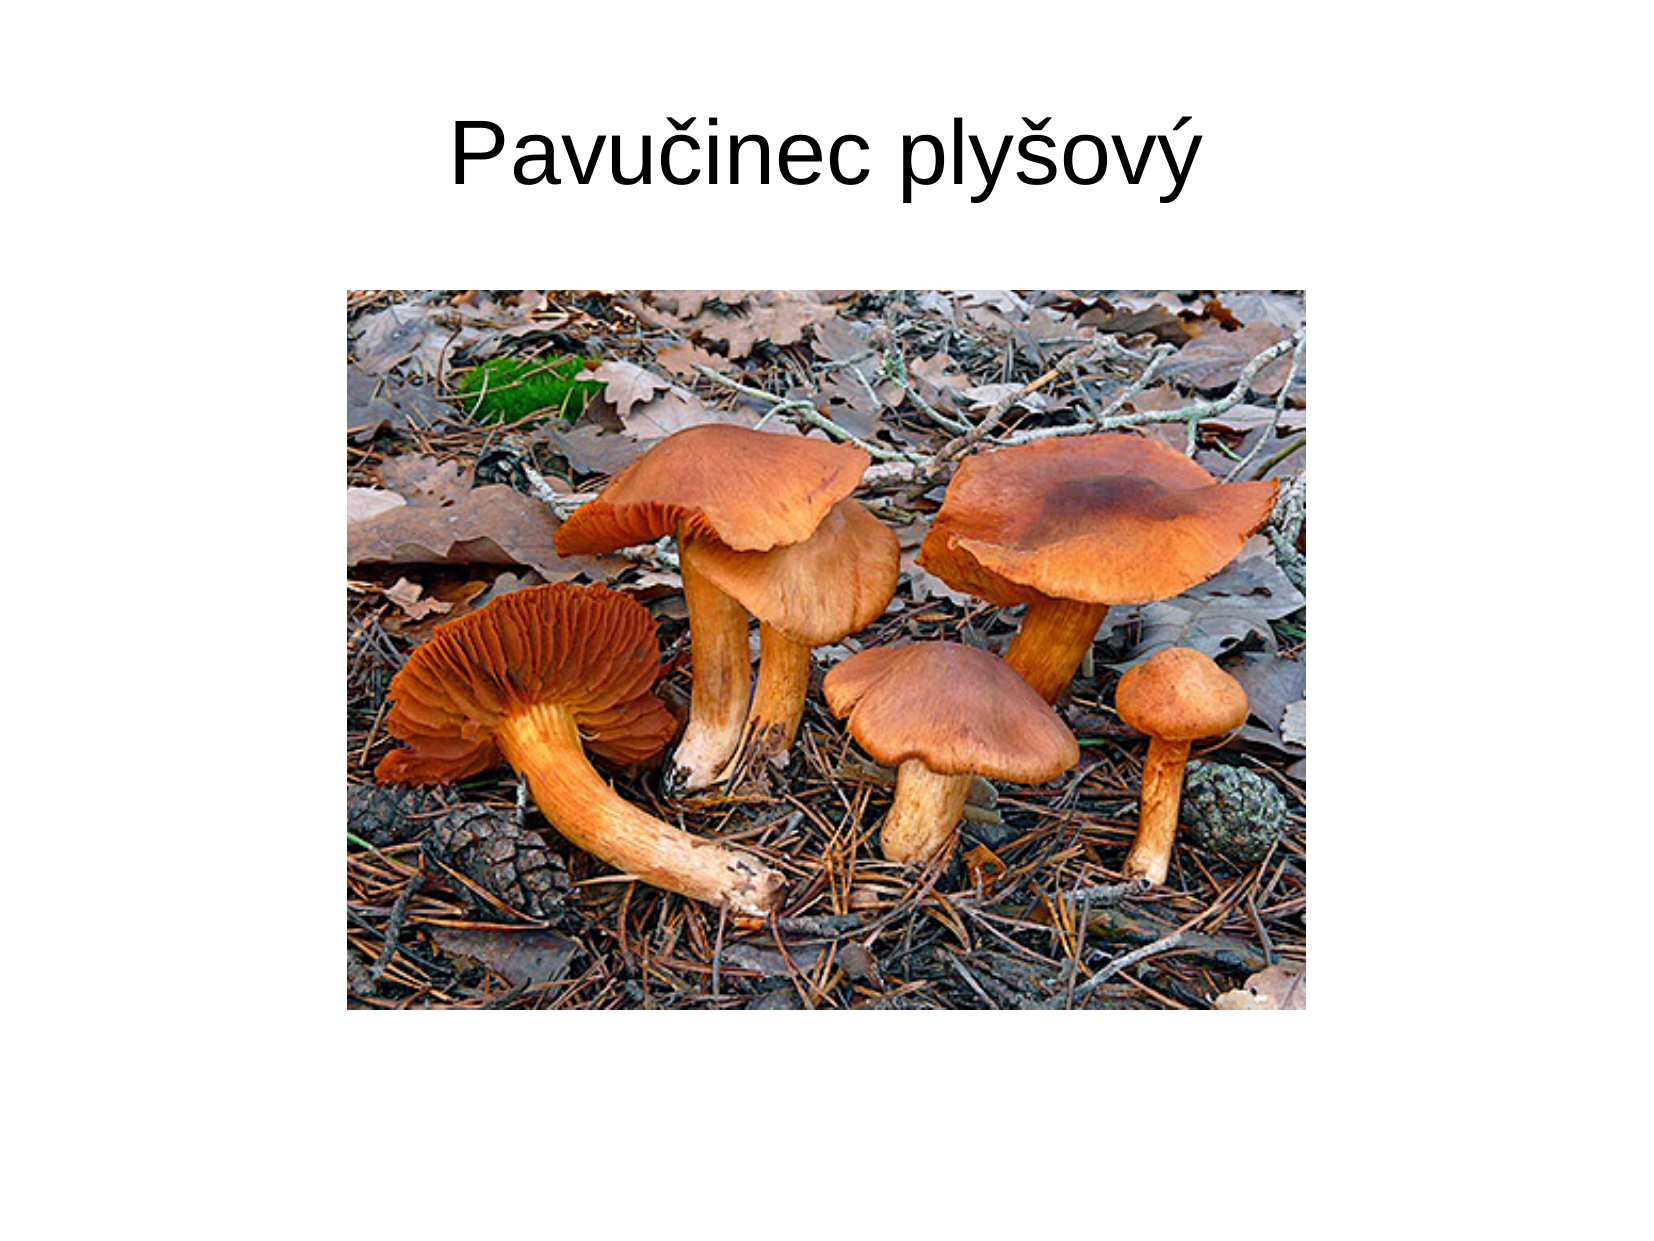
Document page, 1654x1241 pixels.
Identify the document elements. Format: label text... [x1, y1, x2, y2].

picture [347, 290, 1306, 1010]
title Pavučinec plyšový [82, 49, 1571, 257]
